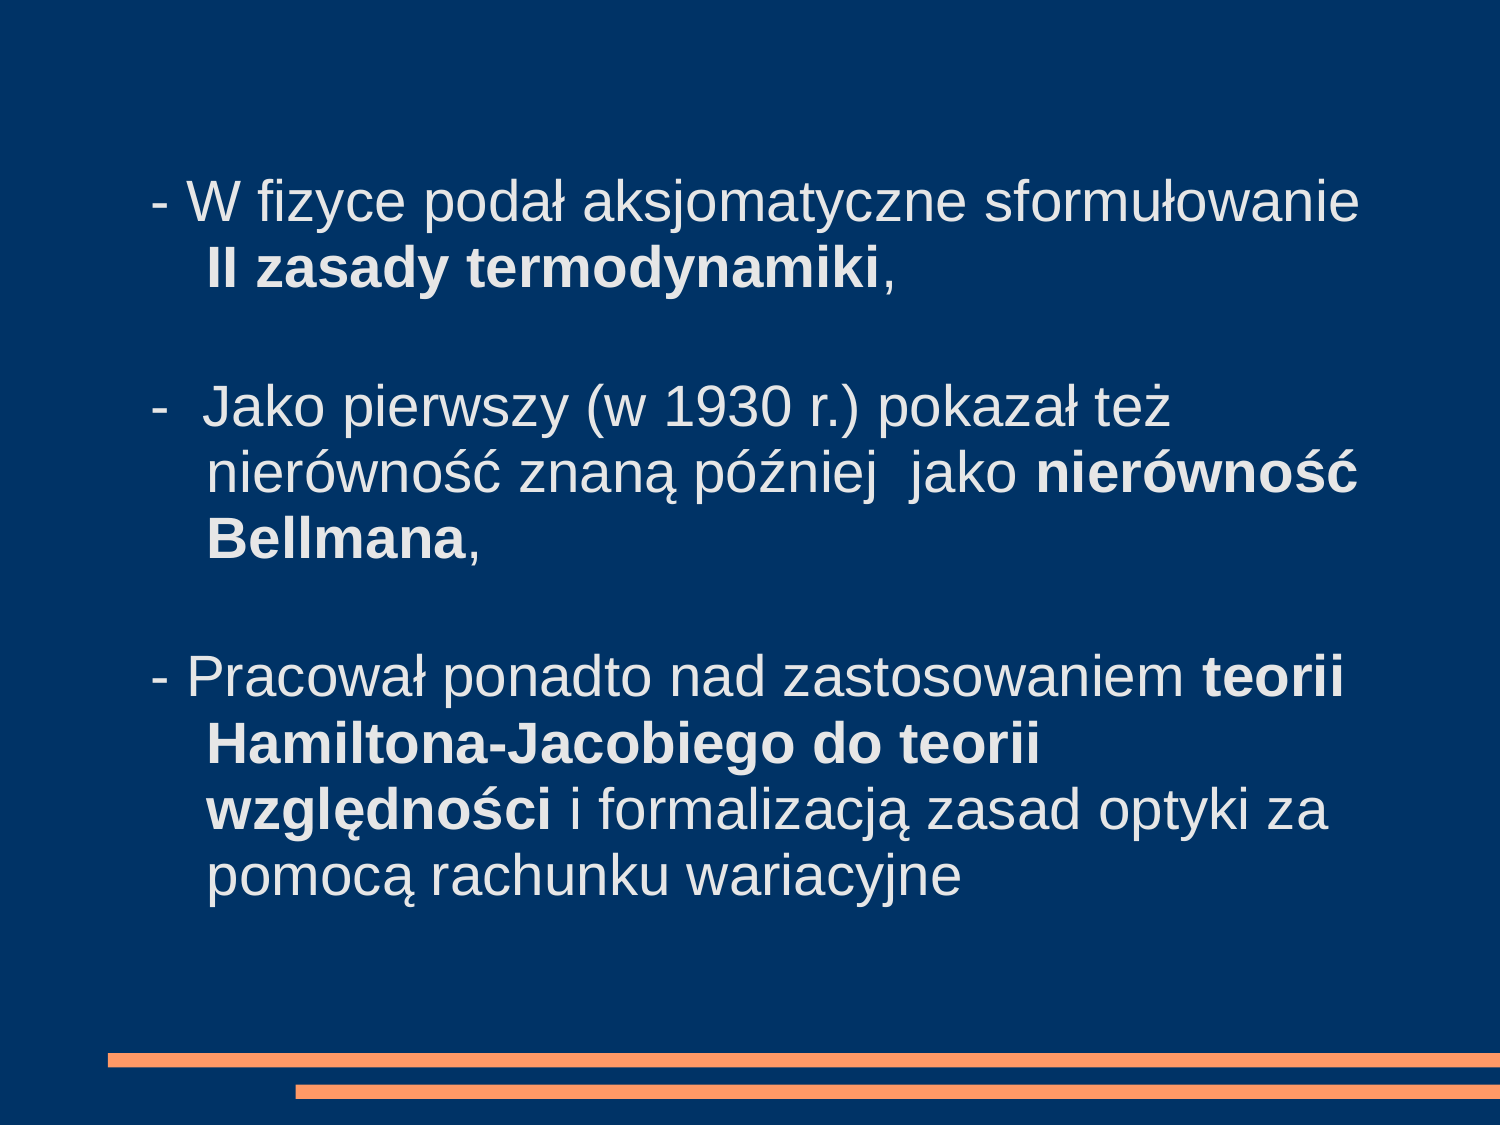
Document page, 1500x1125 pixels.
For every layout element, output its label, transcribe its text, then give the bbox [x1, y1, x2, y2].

list - W fizyce podał aksjomatyczne sformułowanie II zasady termodynamiki, - Jako pierwszy (w 1930 r.) pokazał też nierówność znaną później jako nierówność Bellmana, - Pracował ponadto nad zastosowaniem teorii Hamiltona-Jacobiego do teorii względności i formalizacją zasad optyki za pomocą rachunku wariacyjne [94, 165, 1399, 922]
